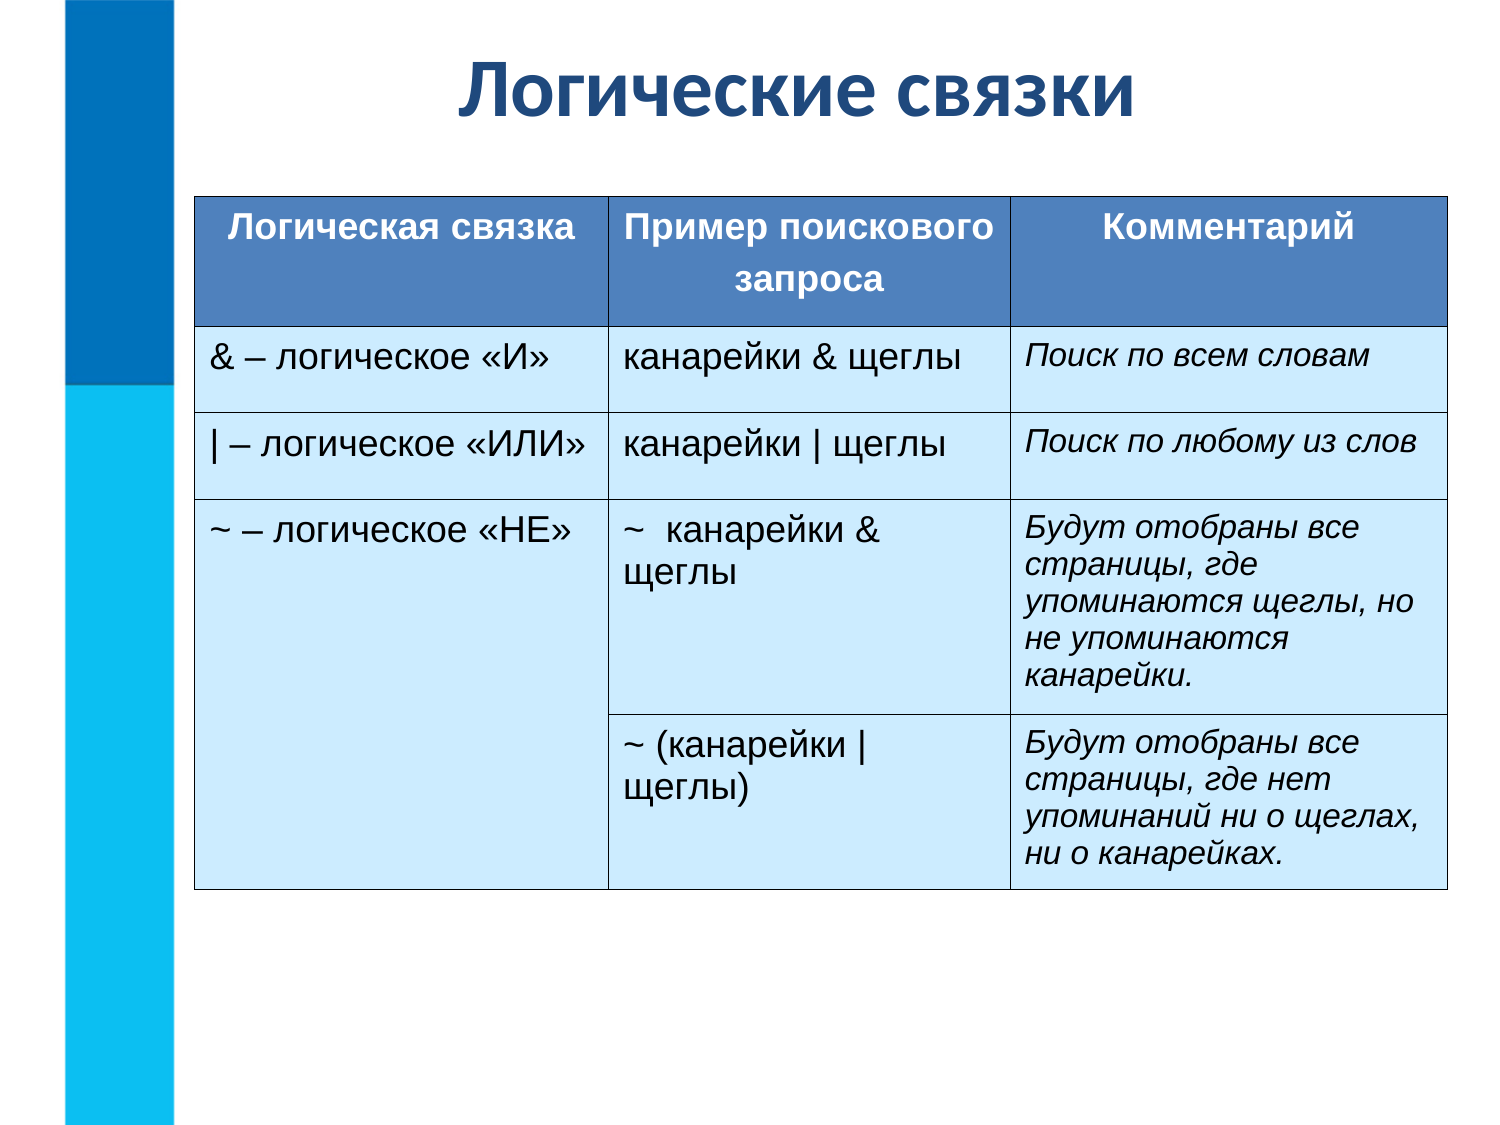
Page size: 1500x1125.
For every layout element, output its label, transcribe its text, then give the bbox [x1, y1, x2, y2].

table_cell ~ (канарейки | щеглы) [609, 715, 1010, 889]
table_cell | – логическое «ИЛИ» [195, 413, 608, 499]
table_cell & – логическое «И» [195, 327, 608, 412]
text_box Логические связки [171, 30, 1426, 135]
table_cell канарейки & щеглы [609, 327, 1010, 412]
picture [0, 0, 1500, 1125]
table_header Пример поискового запроса [609, 197, 1010, 326]
table_header Комментарий [1011, 197, 1447, 326]
table_cell Поиск по любому из слов [1011, 413, 1447, 499]
table_cell Будут отобраны все страницы, где упоминаются щеглы, но не упоминаются канарейки. [1011, 500, 1447, 714]
table_cell Будут отобраны все страницы, где нет упоминаний ни о щеглах, ни о канарейках. [1011, 715, 1447, 889]
table_cell ~ – логическое «НЕ» [195, 500, 608, 889]
table_cell канарейки | щеглы [609, 413, 1010, 499]
table_cell Поиск по всем словам [1011, 327, 1447, 412]
table_header Логическая связка [195, 197, 608, 326]
table_cell ~ канарейки & щеглы [609, 500, 1010, 714]
